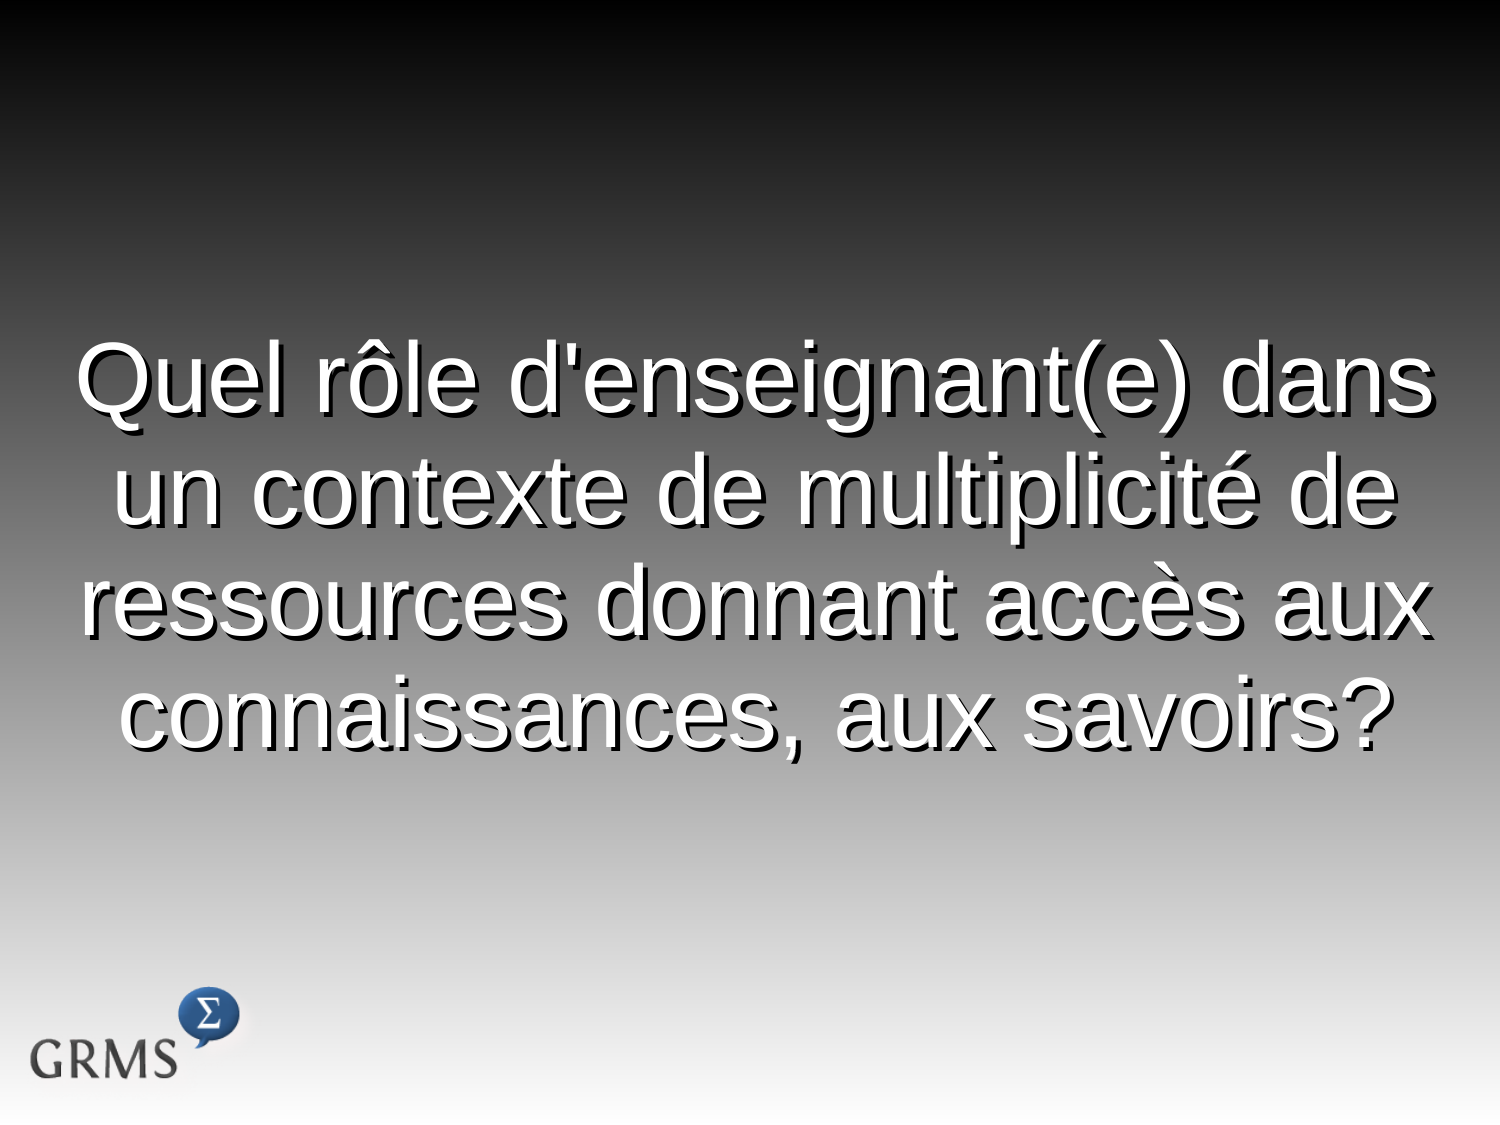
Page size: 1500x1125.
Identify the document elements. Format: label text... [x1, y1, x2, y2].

title Quel rôle d'enseignant(e) dans un contexte de multiplicité de ressources donnant accès aux connaissances, aux savoirs? [70, 82, 1441, 1004]
picture [16, 974, 267, 1107]
